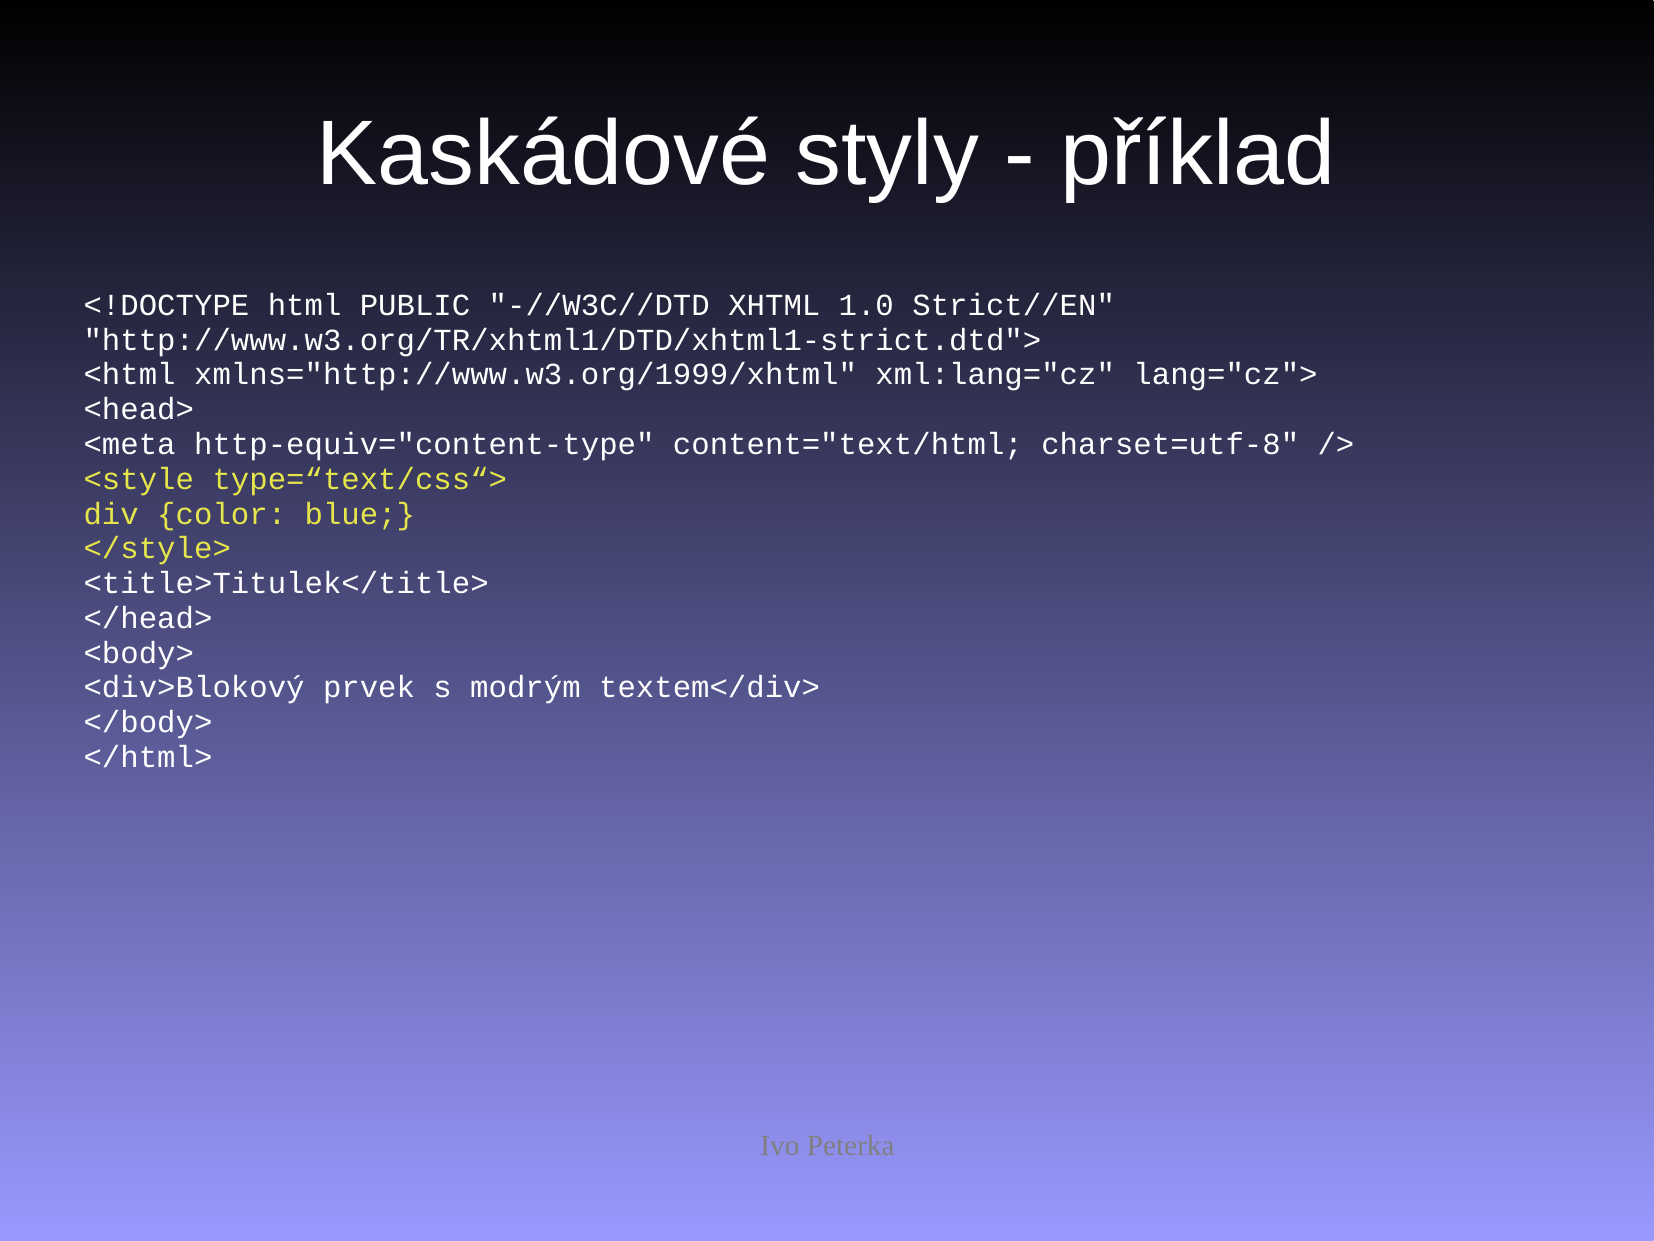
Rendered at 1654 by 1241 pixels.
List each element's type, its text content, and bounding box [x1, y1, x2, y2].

chart [82, 290, 1570, 1108]
title Kaskádové styly - příklad [82, 49, 1571, 257]
